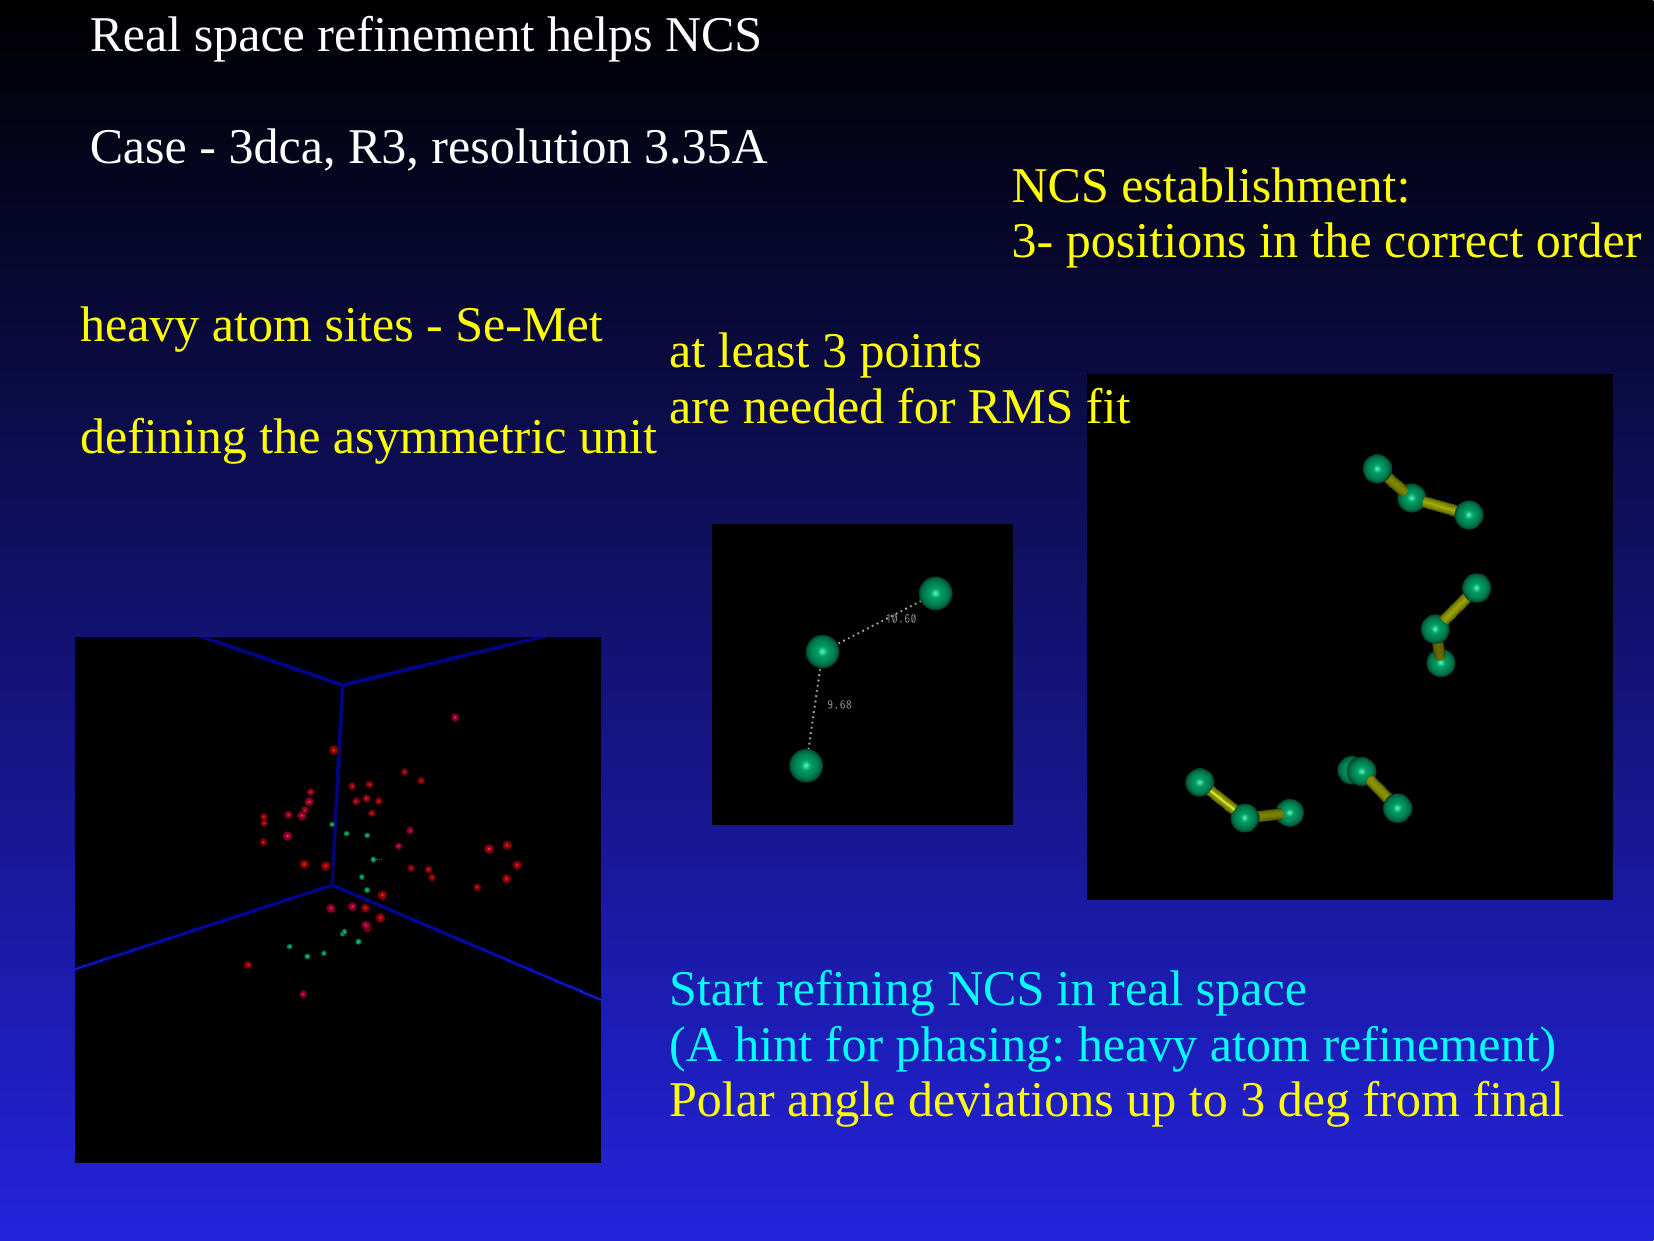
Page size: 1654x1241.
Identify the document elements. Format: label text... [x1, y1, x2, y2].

picture [712, 524, 1013, 826]
text_box Start refining NCS in real space (A hint for phasing: heavy atom refinement) Polar angle deviations up to 3 deg from final [654, 953, 1592, 1136]
text_box at least 3 points are needed for RMS fit [654, 315, 1146, 442]
text_box NCS establishment: 3- positions in the correct order [996, 150, 1654, 277]
picture [75, 637, 601, 1163]
text_box heavy atom sites - Se-Met defining the asymmetric unit [65, 289, 672, 584]
text_box Real space refinement helps NCS Case - 3dca, R3, resolution 3.35A [75, 0, 793, 183]
picture [1087, 374, 1613, 901]
